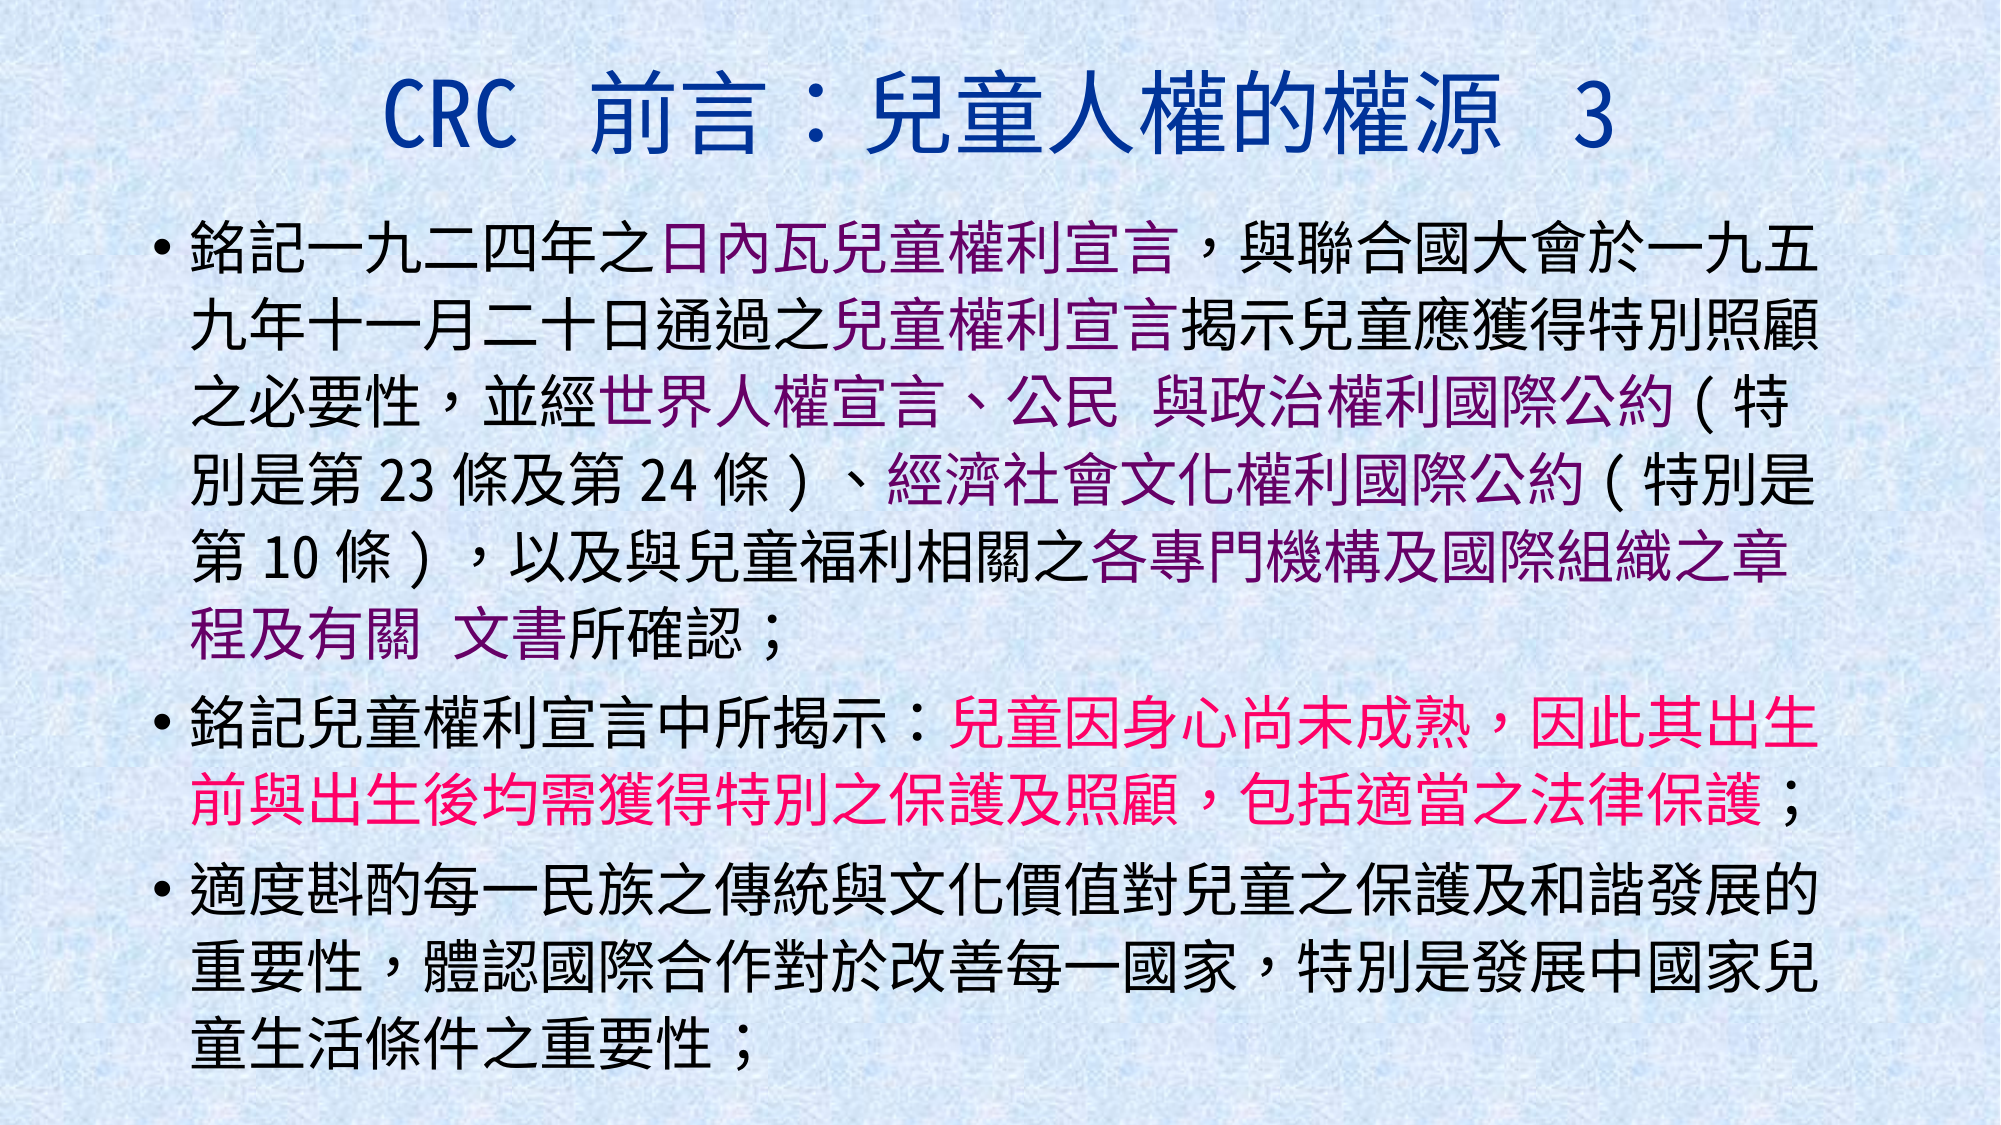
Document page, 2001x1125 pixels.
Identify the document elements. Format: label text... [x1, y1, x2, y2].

list 銘記一九二四年之日內瓦兒童權利宣言，與聯合國大會於一九五九年十一月二十日通過之兒童權利宣言揭示兒童應獲得特別照顧之必要性，並經世界人權宣言、公民 與政治權利國際公約(特別是第23條及第24條)、經濟社會文化權利國際公約(特別是第10條)，以及與兒童福利相關之各專門機構及國際組織之章程及有關 文書所確認； 銘記兒童權利宣言中所揭示：兒童因身心尚未成熟，因此其出生前與出生後均需獲得特別之保護及照顧，包括適當之法律保護； 適度斟酌每一民族之傳統與文化價值對兒童之保護及和諧發展的重要性，體認國際合作對於改善每一國家，特別是發展中國家兒童生活條件之重要性； [137, 196, 1863, 1118]
picture [0, 0, 2001, 1125]
title CRC 前言：兒童人權的權源 3 [137, 32, 1863, 190]
